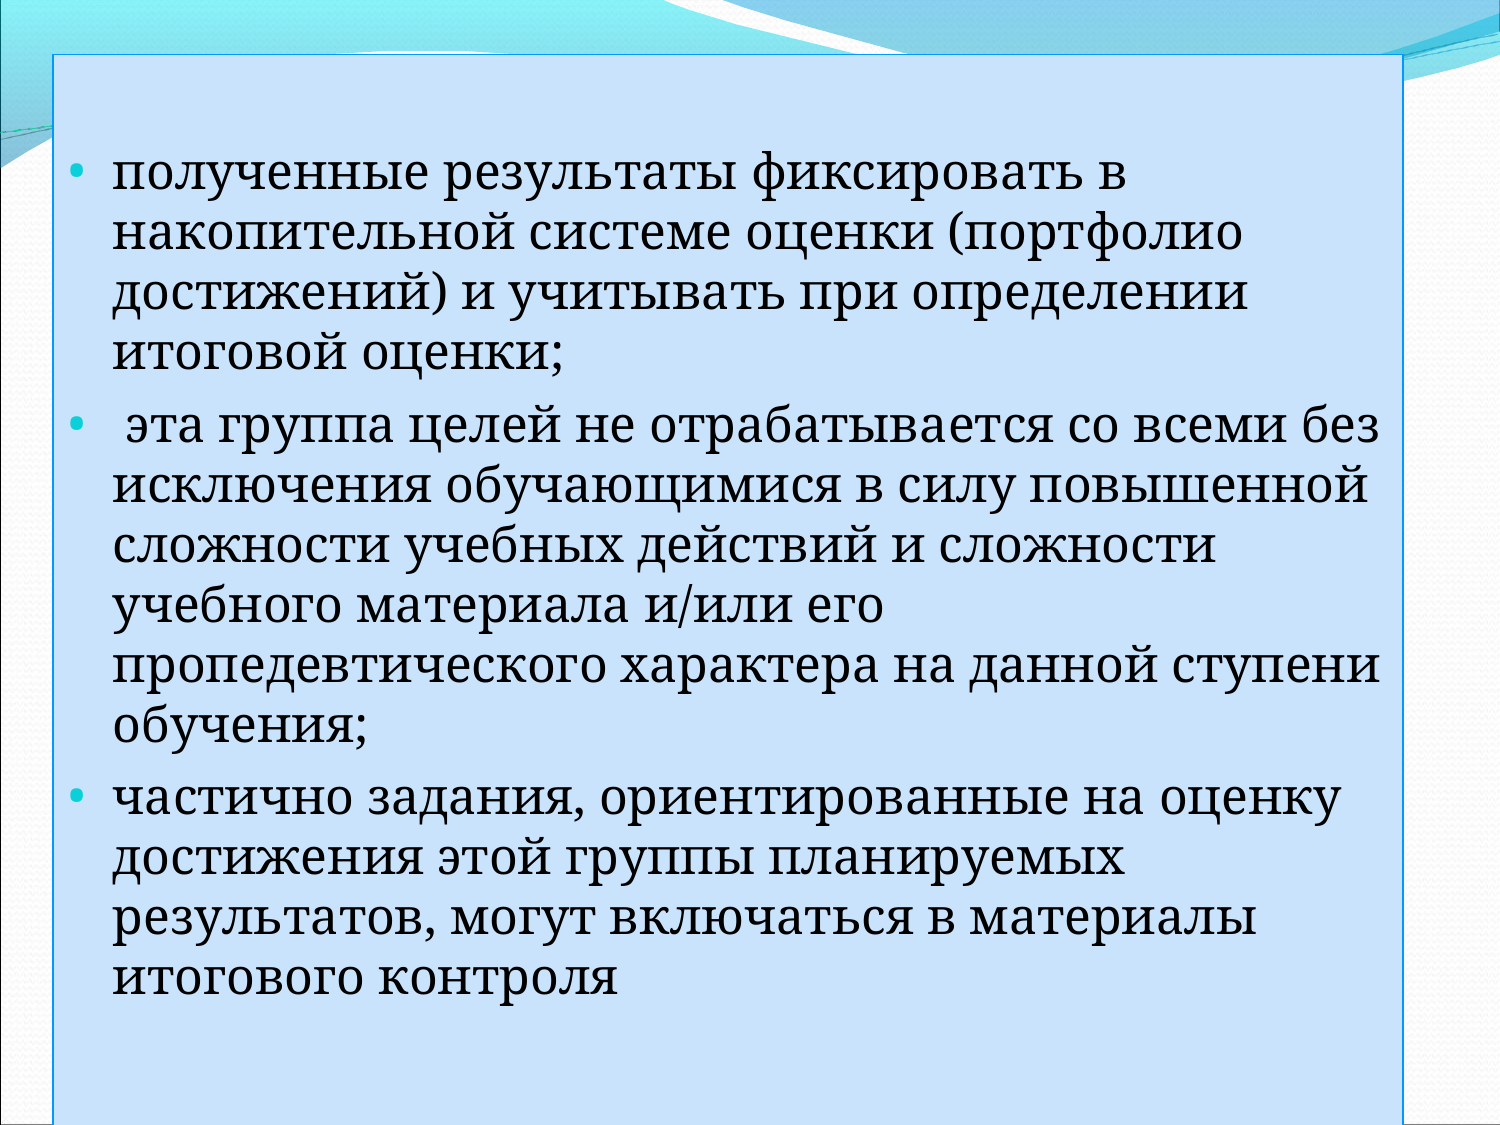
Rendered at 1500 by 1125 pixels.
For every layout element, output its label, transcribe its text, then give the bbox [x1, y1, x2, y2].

list полученные результаты фиксировать в накопительной системе оценки (портфолио достижений) и учитывать при определении итоговой оценки; эта группа целей не отрабатывается со всеми без исключения обучающимися в силу повышенной сложности учебных действий и сложности учебного материала и/или его пропедевтического характера на данной ступени обучения; частично задания, ориентированные на оценку достижения этой группы планируемых результатов, могут включаться в материалы итогового контроля [53, 54, 1404, 1125]
picture [0, 0, 1500, 1125]
